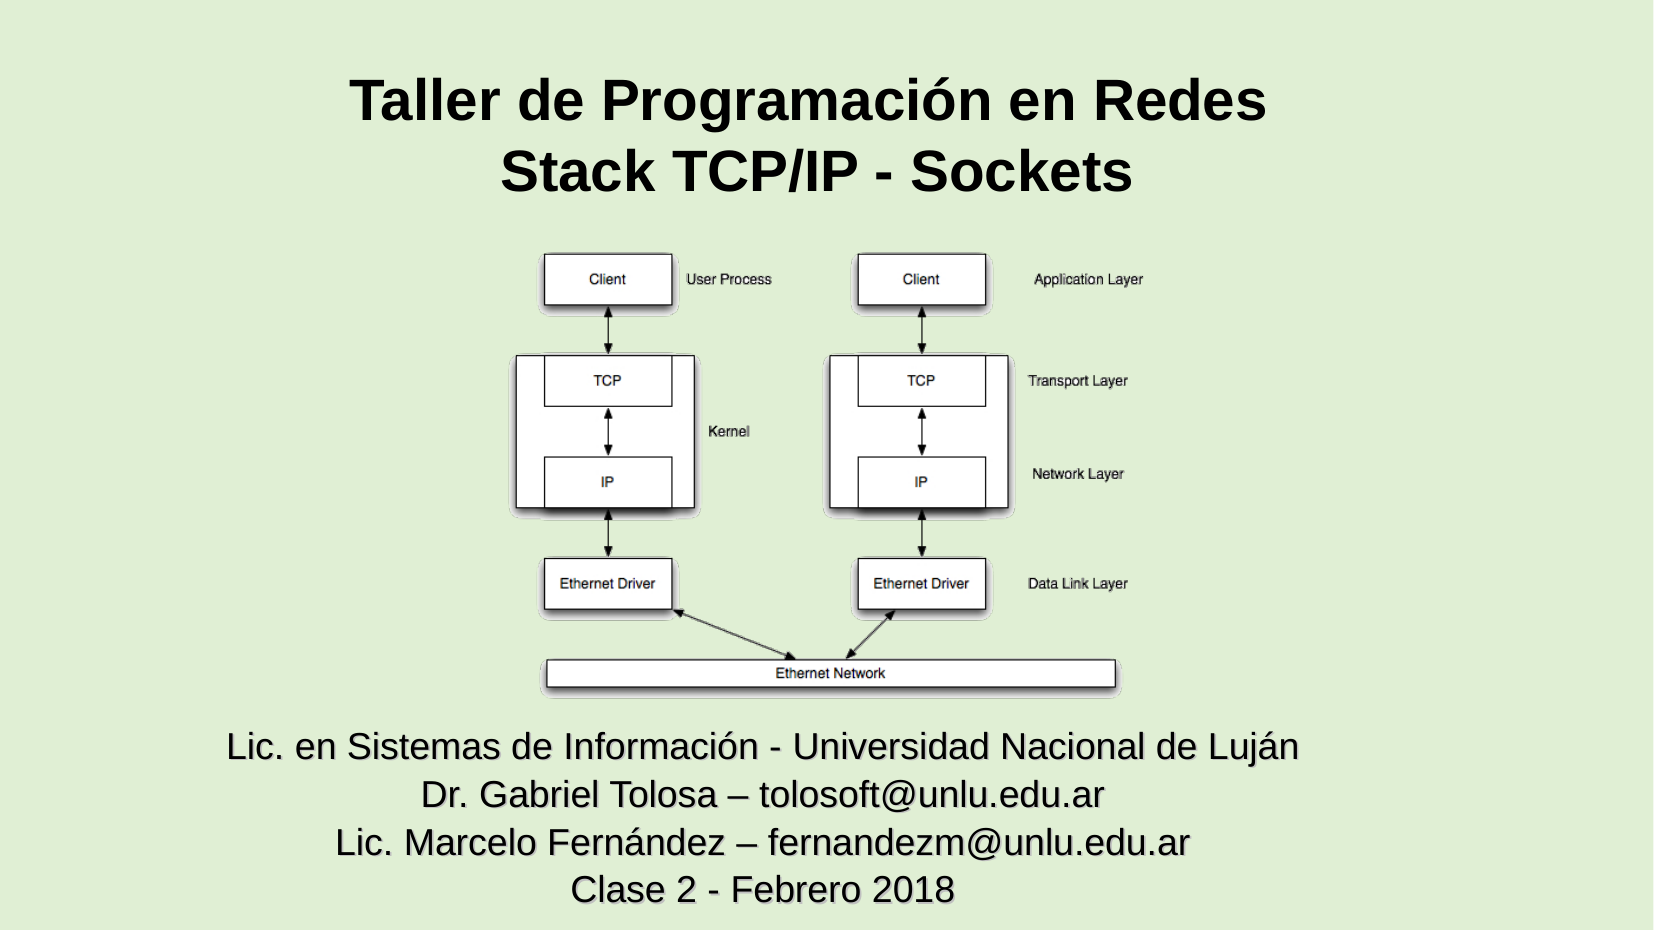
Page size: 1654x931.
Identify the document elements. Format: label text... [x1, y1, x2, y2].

text_box Taller de Programación en Redes Stack TCP/IP - Sockets [65, 60, 1570, 212]
text_box Lic. en Sistemas de Información - Universidad Nacional de Luján Dr. Gabriel Tolosa – tolosoft@unlu.edu.ar Lic. Marcelo Fernández – fernandezm@unlu.edu.ar Clase 2 - Febrero 2018 [63, 717, 1463, 919]
picture [491, 236, 1162, 716]
